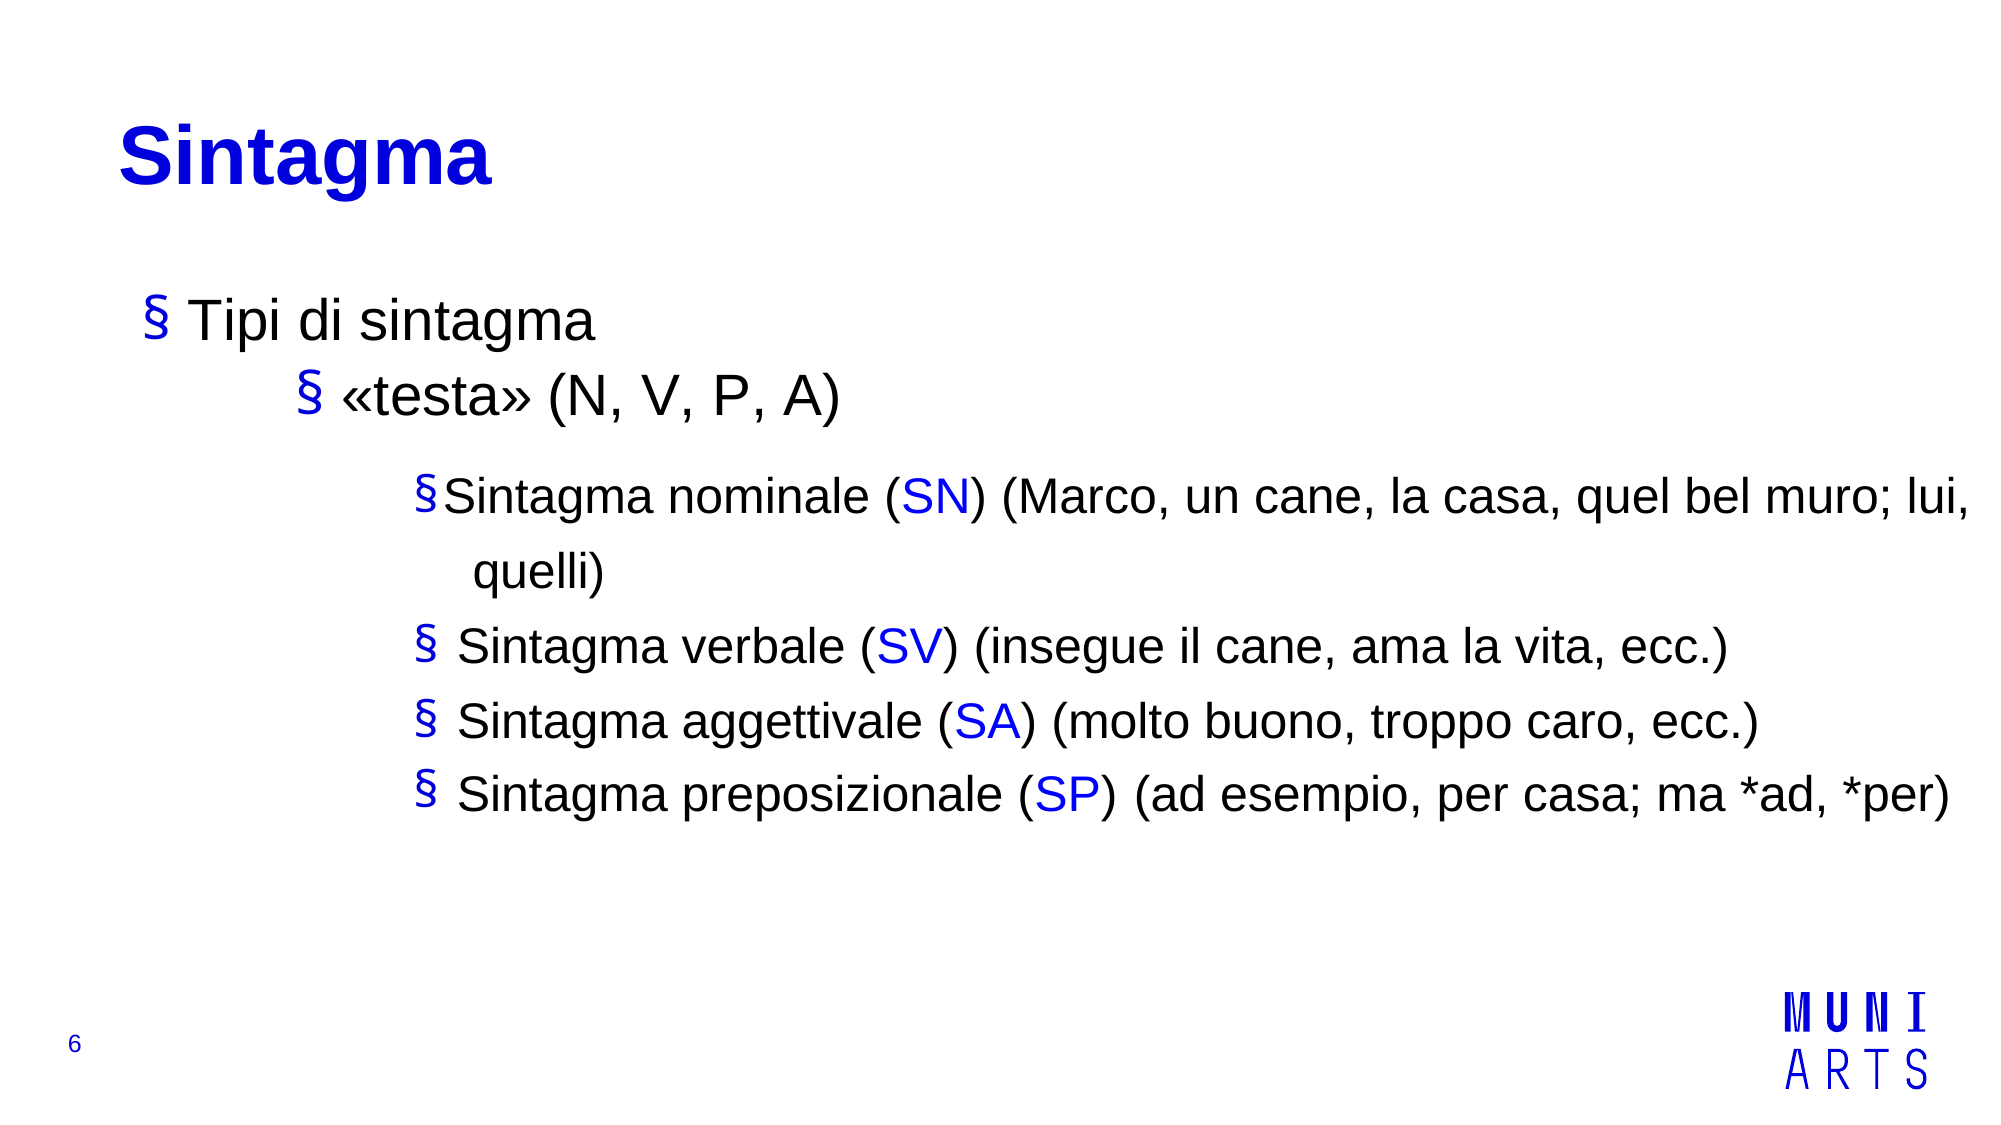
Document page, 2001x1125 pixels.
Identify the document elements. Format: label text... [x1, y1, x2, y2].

title Sintagma [118, 118, 1883, 193]
text_box [67, 1021, 110, 1063]
list Tipi di sintagma «testa» (N, V, P, A) Sintagma nominale (SN) (Marco, un cane, la casa, quel bel muro; lui, quelli) Sintagma verbale (SV) (insegue il cane, ama la vita, ecc.) Sintagma aggettivale (SA) (molto buono, troppo caro, ecc.) Sintagma preposizionale (SP) (ad esempio, per casa; ma *ad, *per) [118, 277, 1977, 1022]
